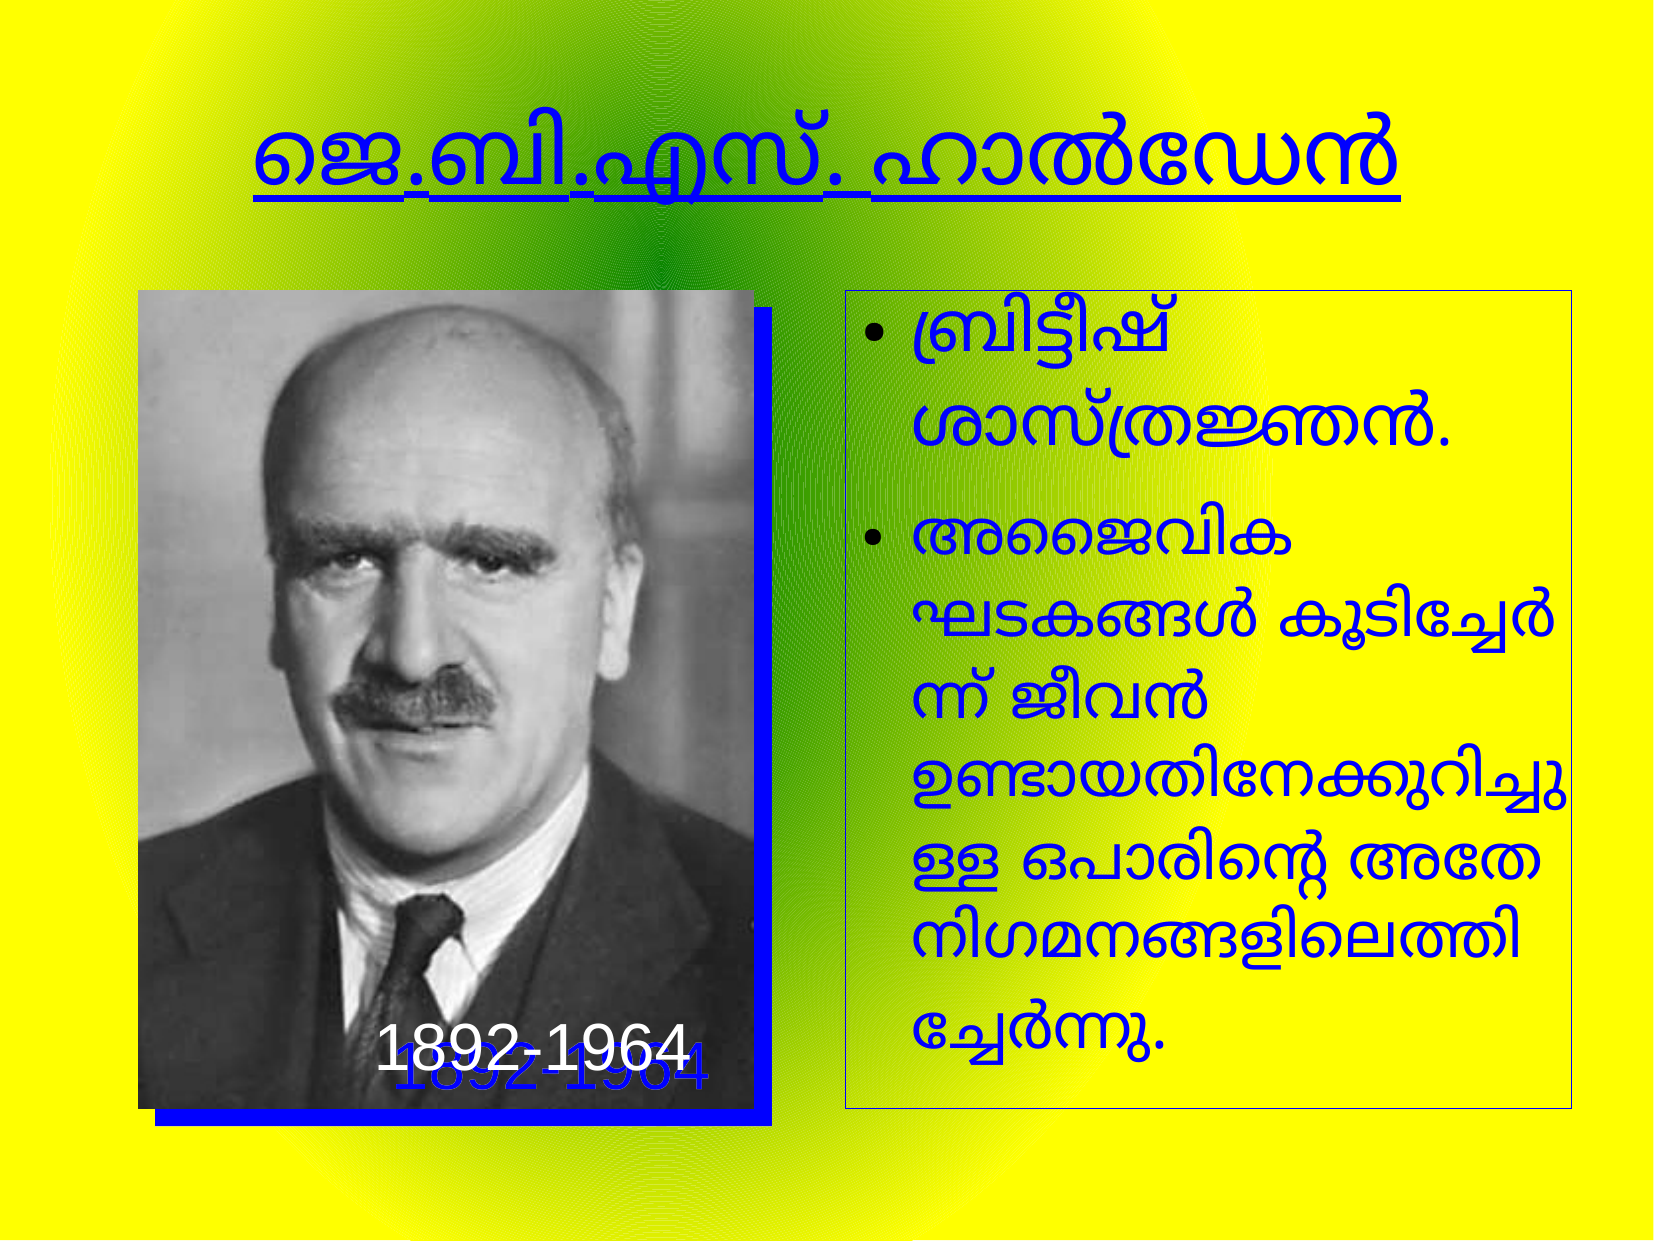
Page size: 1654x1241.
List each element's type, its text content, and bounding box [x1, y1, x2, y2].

text_box 1892-1964 [358, 1002, 709, 1093]
list ബ്രിട്ടീഷ് ശാസ്ത്രജ്ഞന്‍. അജൈവിക ഘടകങ്ങള്‍ കൂടിച്ചേര്‍ന്ന് ജീവന്‍ ഉണ്ടായതിനേക്കുറിച്ചുള്ള ഒപാരിന്റെ അതേ നിഗമനങ്ങളിലെത്തിച്ചേര്‍ന്നു. [845, 290, 1572, 1109]
picture [138, 290, 754, 1109]
title ജെ.ബി.എസ്. ഹാല്‍ഡേന്‍ [82, 49, 1571, 257]
